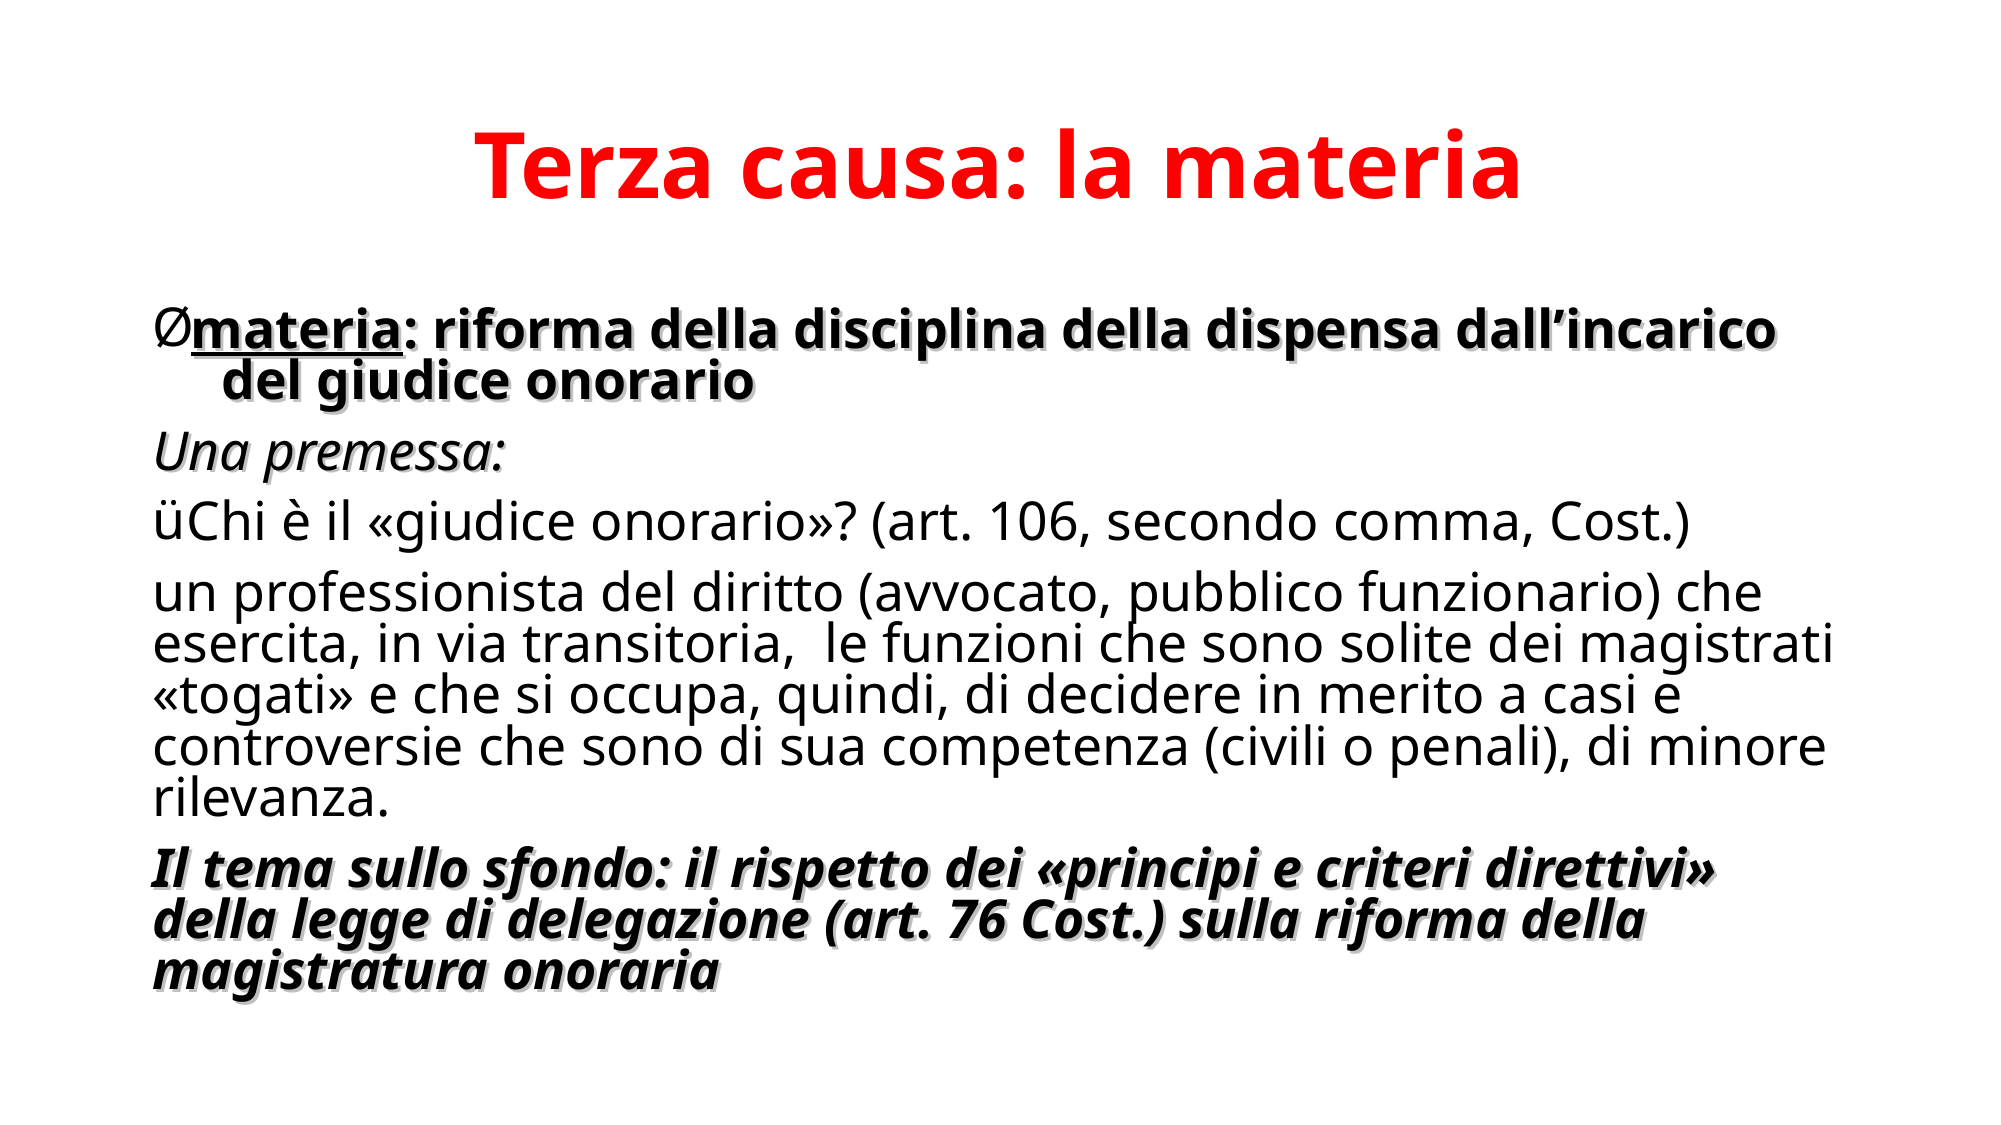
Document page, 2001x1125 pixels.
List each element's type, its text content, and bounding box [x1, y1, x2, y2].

list materia: riforma della disciplina della dispensa dall’incarico del giudice onorario Una premessa: Chi è il «giudice onorario»? (art. 106, secondo comma, Cost.) un professionista del diritto (avvocato, pubblico funzionario) che esercita, in via transitoria, le funzioni che sono solite dei magistrati «togati» e che si occupa, quindi, di decidere in merito a casi e controversie che sono di sua competenza (civili o penali), di minore rilevanza. Il tema sullo sfondo: il rispetto dei «principi e criteri direttivi» della legge di delegazione (art. 76 Cost.) sulla riforma della magistratura onoraria [137, 299, 1863, 1014]
title Terza causa: la materia [137, 59, 1863, 278]
